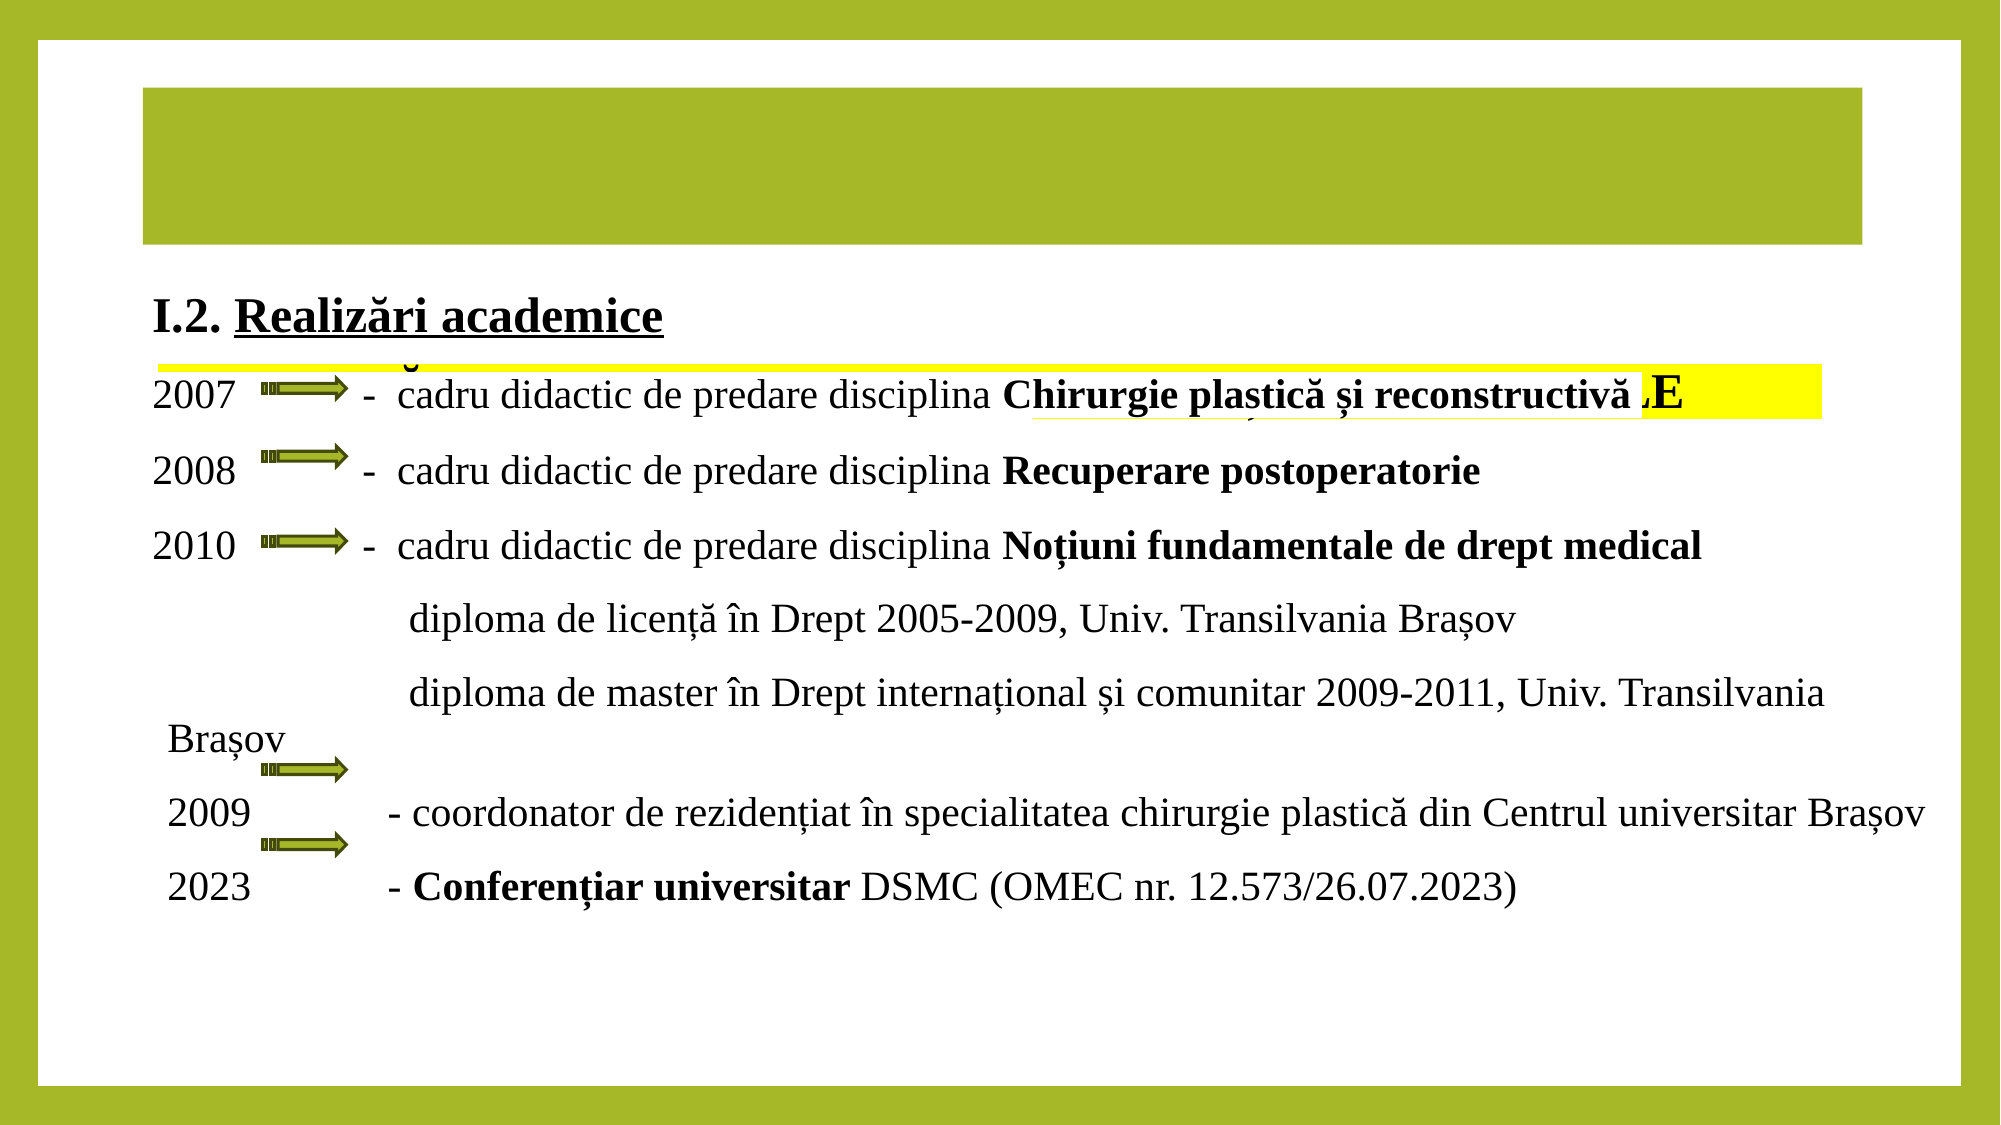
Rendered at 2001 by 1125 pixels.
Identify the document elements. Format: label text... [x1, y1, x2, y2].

title I. REALIZĂRI PROFESIONALE, ACADEMICE ȘI MANAGERIALE [142, 87, 1863, 244]
text_box [262, 764, 267, 775]
text_box [277, 378, 347, 399]
text_box [277, 759, 347, 780]
list I.2. Realizări academice 2007 - cadru didactic de predare disciplina Chirurgie plastică și reconstructivă 2008 - cadru didactic de predare disciplina Recuperare postoperatorie 2010 - cadru didactic de predare disciplina Noțiuni fundamentale de drept medical diploma de licență în Drept 2005-2009, Univ. Transilvania Brașov diploma de master în Drept internațional și comunitar 2009-2011, Univ. Transilvania Brașov 2009 - coordonator de rezidențiat în specialitatea chirurgie plastică din Centrul universitar Brașov 2023 - Conferențiar universitar DSMC (OMEC nr. 12.573/26.07.2023) [137, 244, 1963, 1059]
text_box [270, 839, 275, 850]
text_box [262, 451, 267, 462]
text_box [270, 451, 275, 462]
text_box [277, 531, 347, 552]
text_box [262, 383, 267, 394]
text_box [270, 383, 275, 394]
text_box [277, 446, 347, 467]
text_box [277, 834, 347, 855]
text_box [262, 839, 267, 850]
text_box [270, 764, 275, 775]
text_box [262, 536, 267, 546]
text_box [270, 536, 275, 546]
